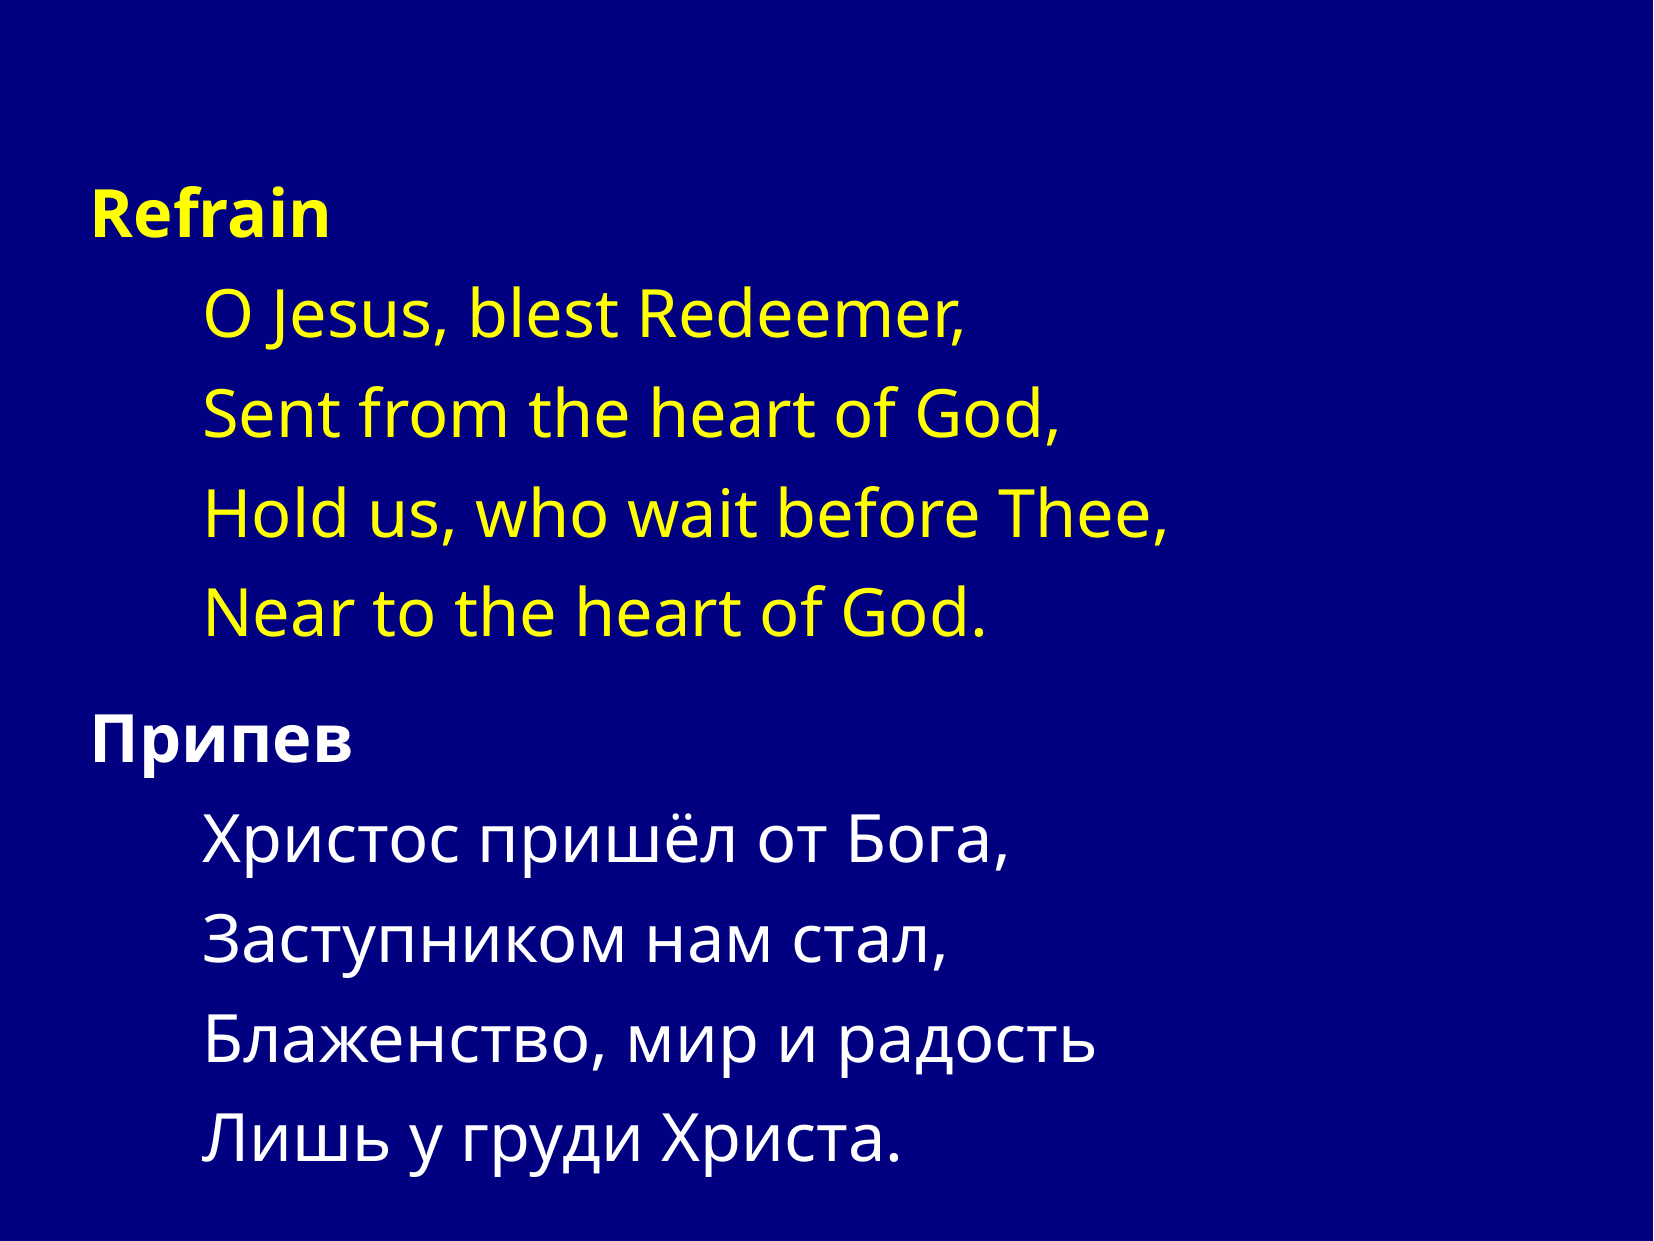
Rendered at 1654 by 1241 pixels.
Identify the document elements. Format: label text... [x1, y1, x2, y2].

text_box Припев Христос пришёл от Бога, Заступником нам стал, Блаженство, мир и радость Лишь у груди Христа. [75, 675, 1576, 1163]
text_box Refrain O Jesus, blest Redeemer, Sent from the heart of God, Hold us, who wait before Thee, Near to the heart of God. [75, 150, 1576, 638]
